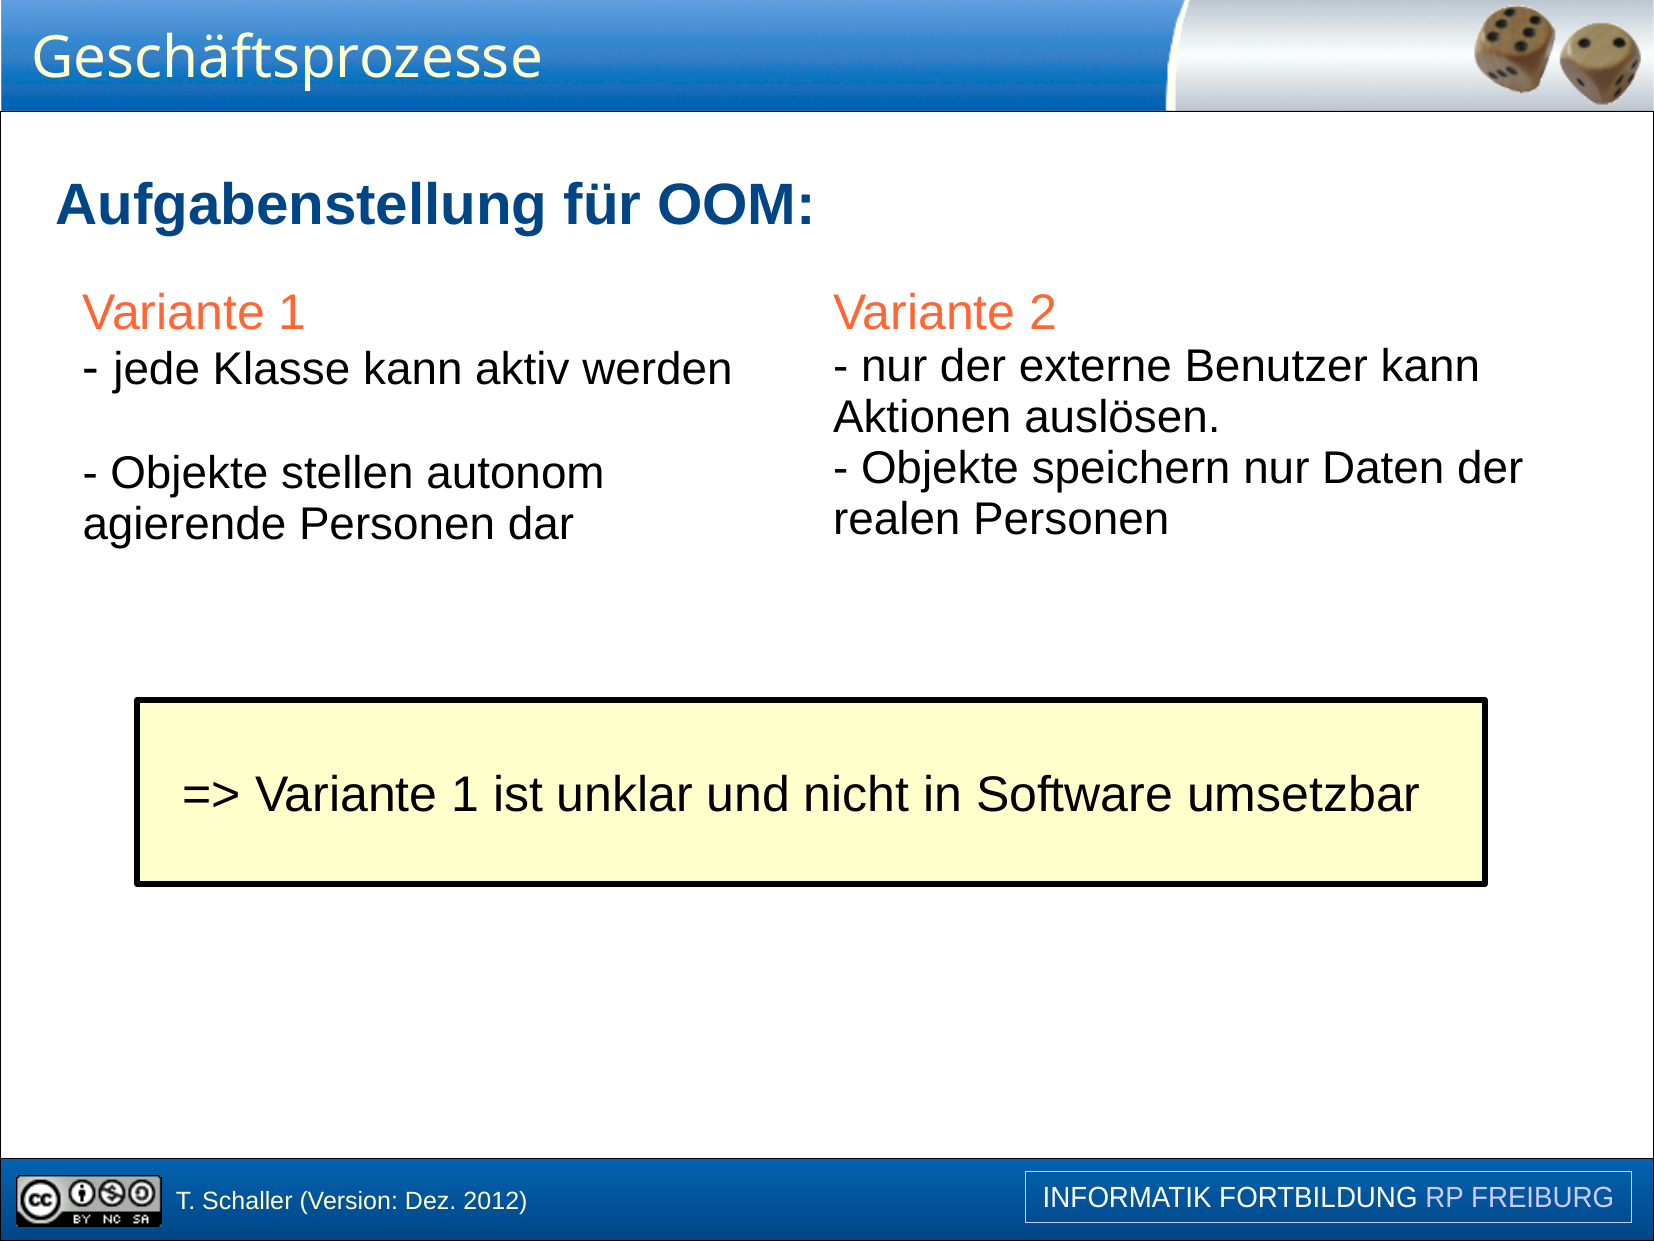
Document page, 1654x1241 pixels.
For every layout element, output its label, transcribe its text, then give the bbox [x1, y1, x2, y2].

title Geschäftsprozesse [31, 16, 1151, 94]
picture [0, 0, 1654, 111]
text_box Variante 1 - jede Klasse kann aktiv werden - Objekte stellen autonom agierende Personen dar [67, 276, 793, 557]
text_box Variante 2 - nur der externe Benutzer kann Aktionen auslösen. - Objekte speichern nur Daten der realen Personen [818, 276, 1582, 552]
picture [16, 1175, 162, 1227]
text_box Aufgabenstellung für OOM: [40, 164, 832, 246]
text_box => Variante 1 ist unklar und nicht in Software umsetzbar [136, 700, 1486, 884]
